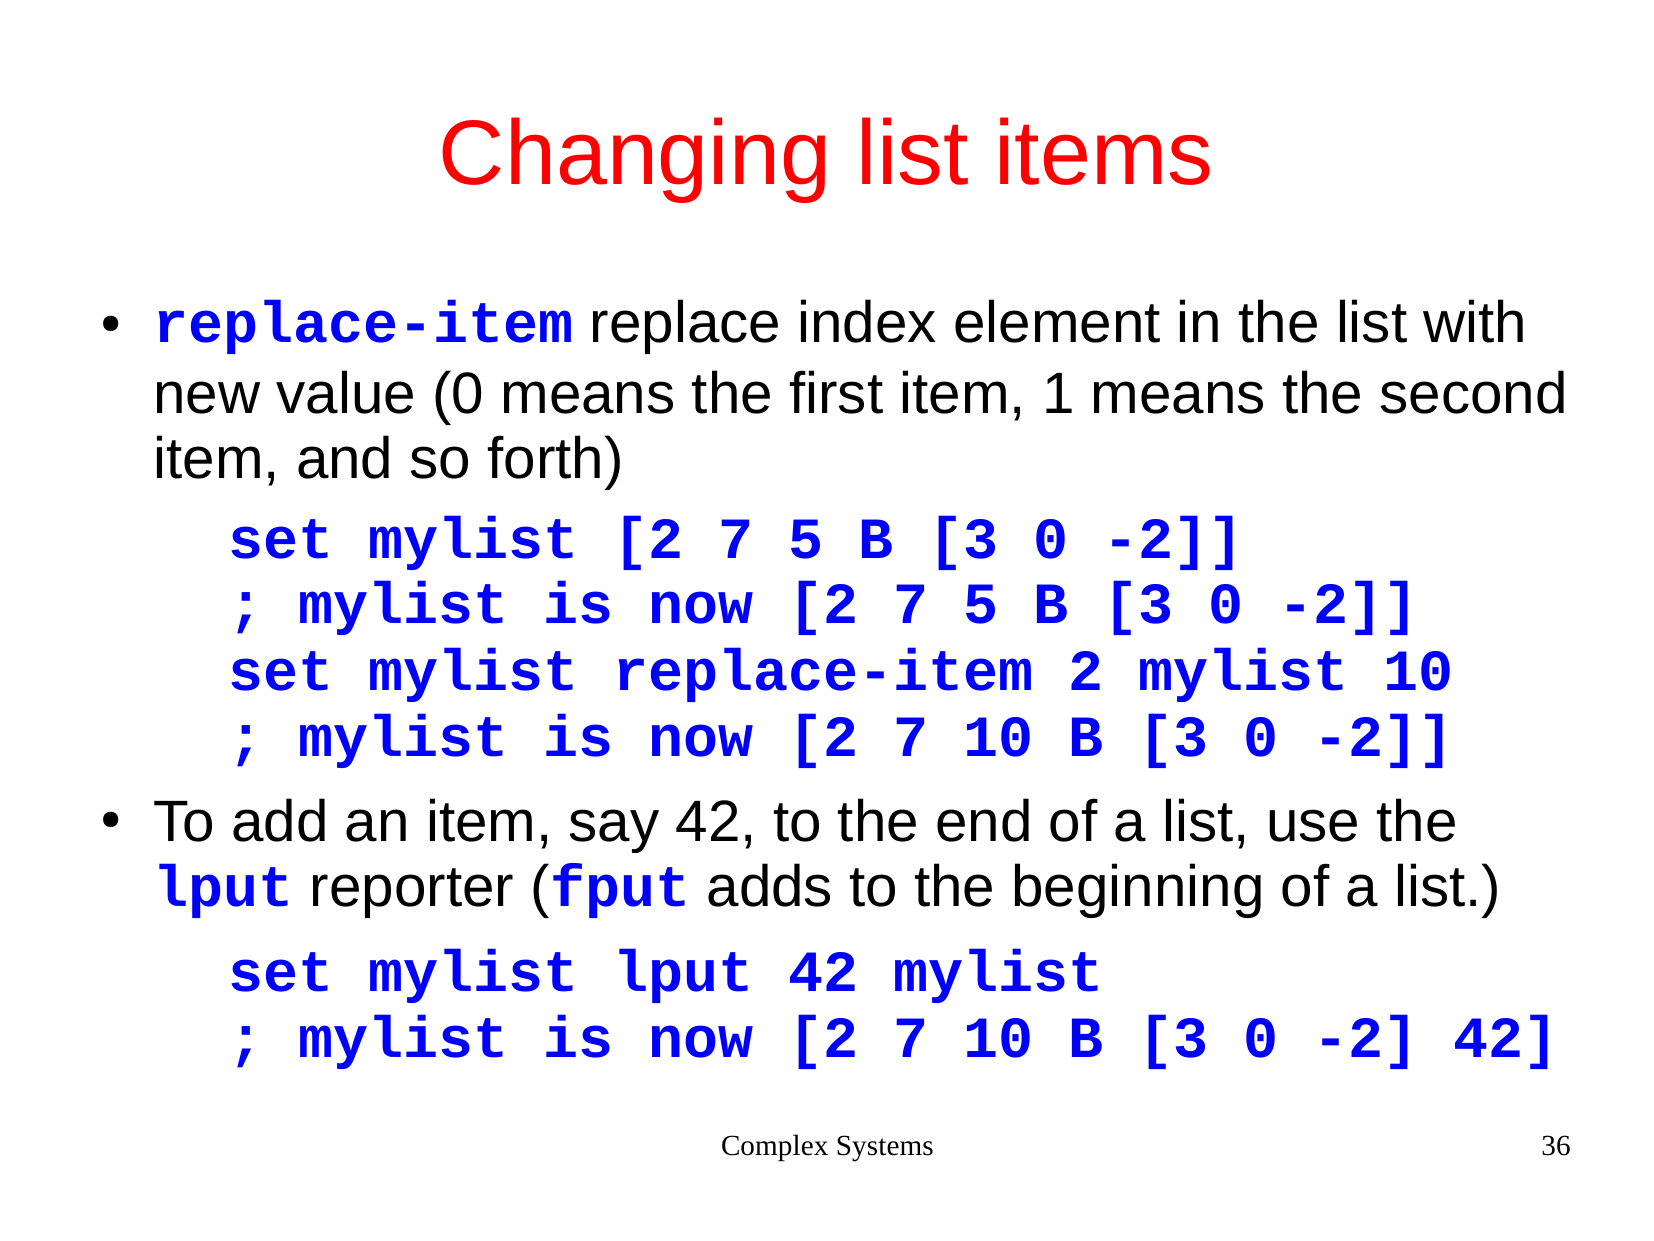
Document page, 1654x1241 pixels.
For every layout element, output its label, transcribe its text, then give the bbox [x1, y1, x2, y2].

list replace-item replace index element in the list with new value (0 means the first item, 1 means the second item, and so forth) set mylist [2 7 5 B [3 0 -2]] ; mylist is now [2 7 5 B [3 0 -2]] set mylist replace-item 2 mylist 10 ; mylist is now [2 7 10 B [3 0 -2]] To add an item, say 42, to the end of a list, use the lput reporter (fput adds to the beginning of a list.) set mylist lput 42 mylist ; mylist is now [2 7 10 B [3 0 -2] 42] [82, 290, 1571, 1109]
title Changing list items [82, 49, 1571, 257]
